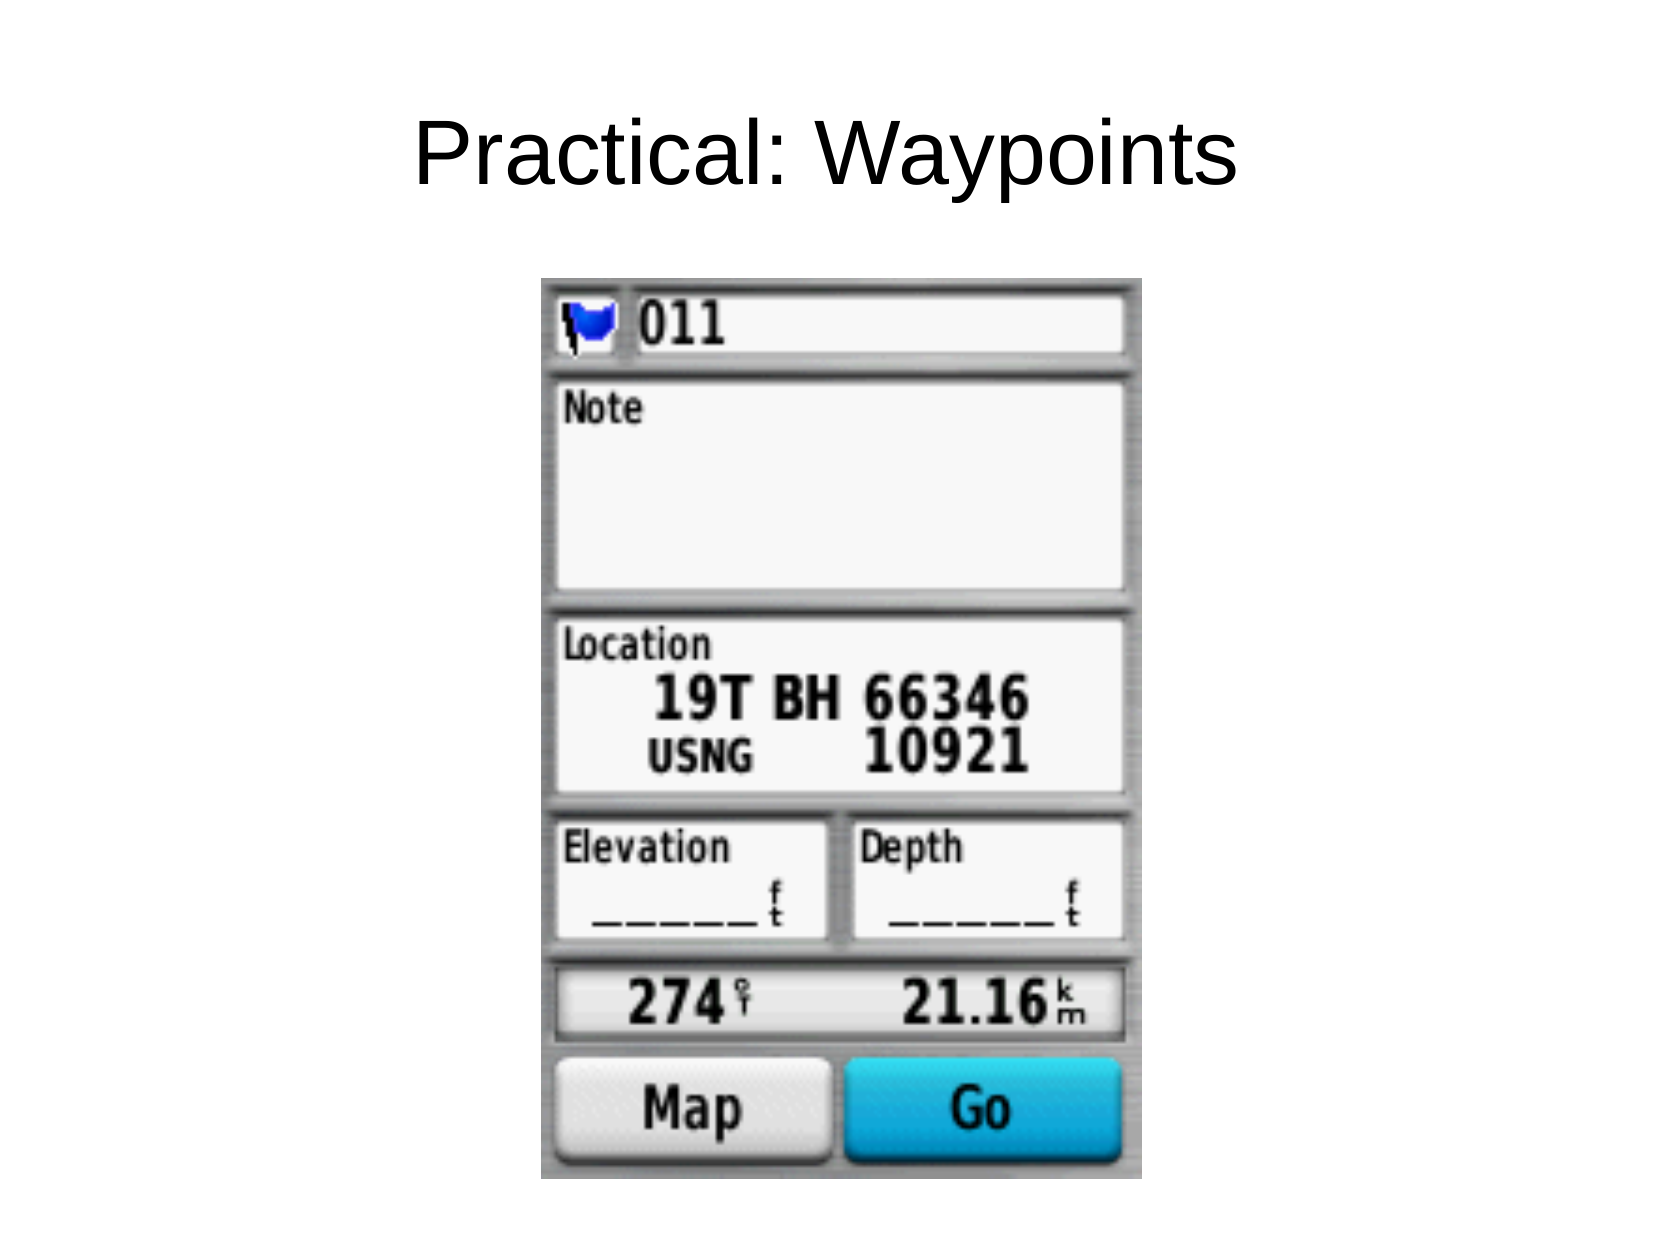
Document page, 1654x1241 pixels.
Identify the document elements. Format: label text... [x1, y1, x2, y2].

picture [541, 278, 1142, 1179]
title Practical: Waypoints [82, 49, 1571, 257]
